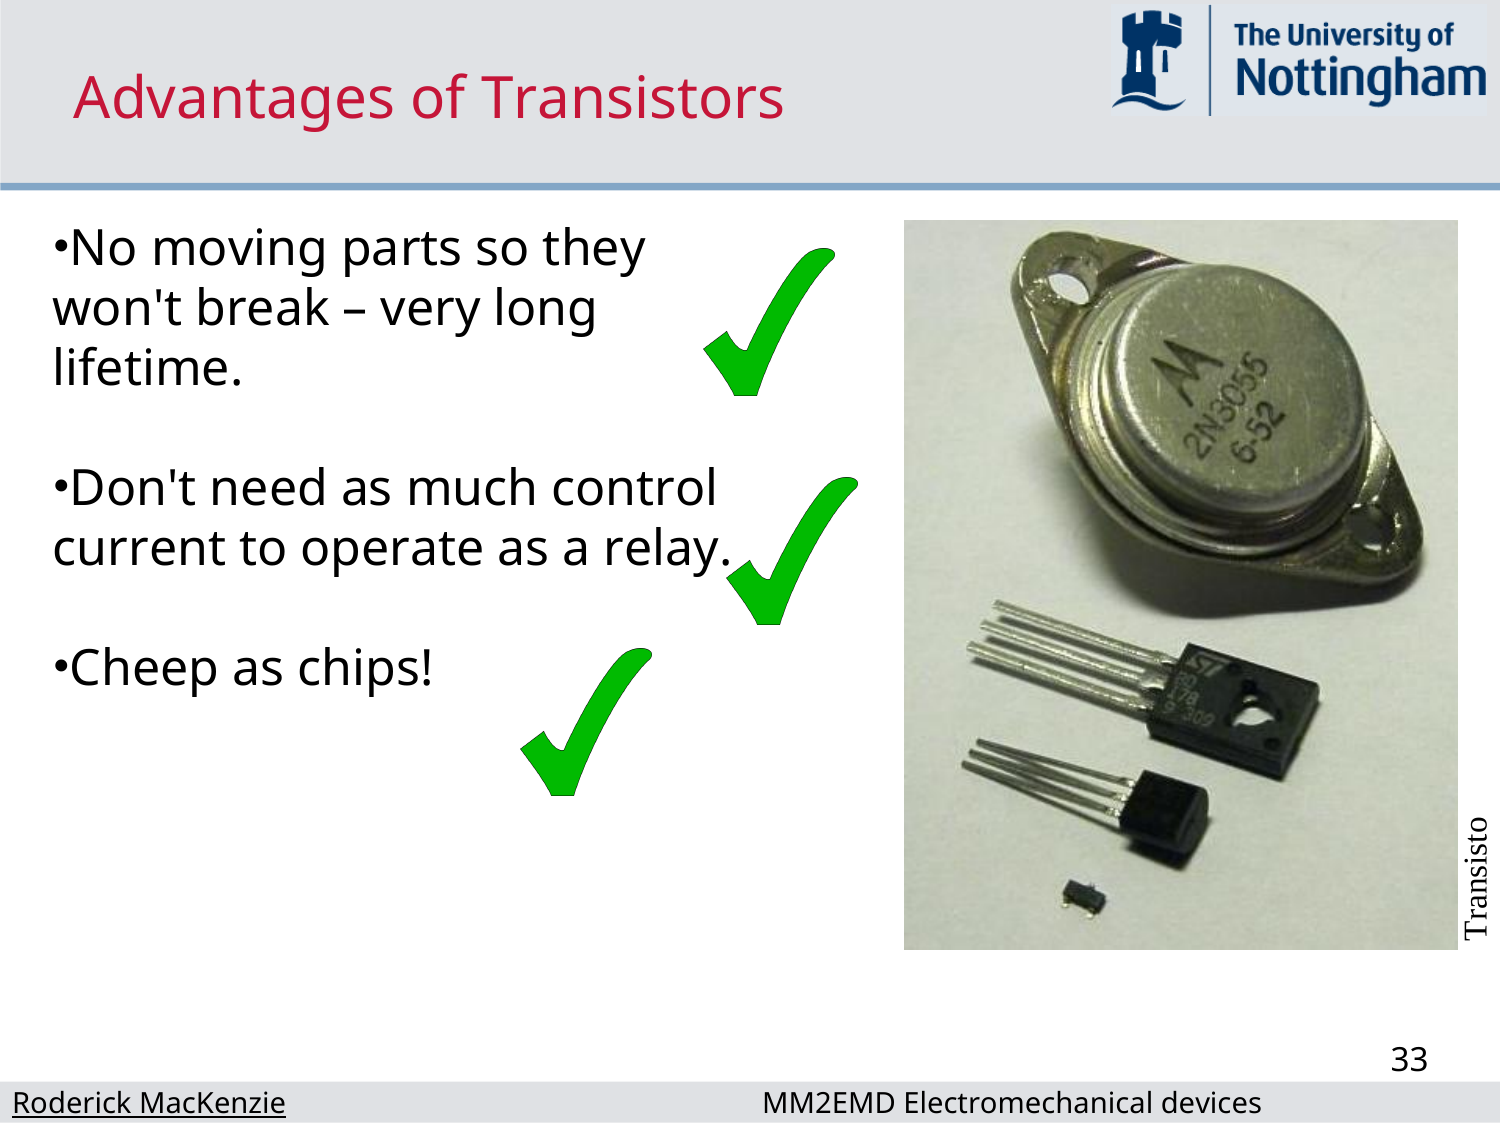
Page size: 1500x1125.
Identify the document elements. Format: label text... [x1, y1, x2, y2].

text_box <number> [1375, 1030, 1500, 1101]
picture [520, 648, 652, 796]
text_box Transisto [1445, 728, 1500, 956]
picture [703, 248, 835, 396]
title Advantages of Transistors [59, 43, 1297, 148]
text_box No moving parts so they won't break – very long lifetime. Don't need as much control current to operate as a relay. Cheep as chips! [37, 208, 761, 763]
picture [726, 477, 858, 625]
picture [1111, 4, 1487, 116]
picture [904, 220, 1458, 950]
